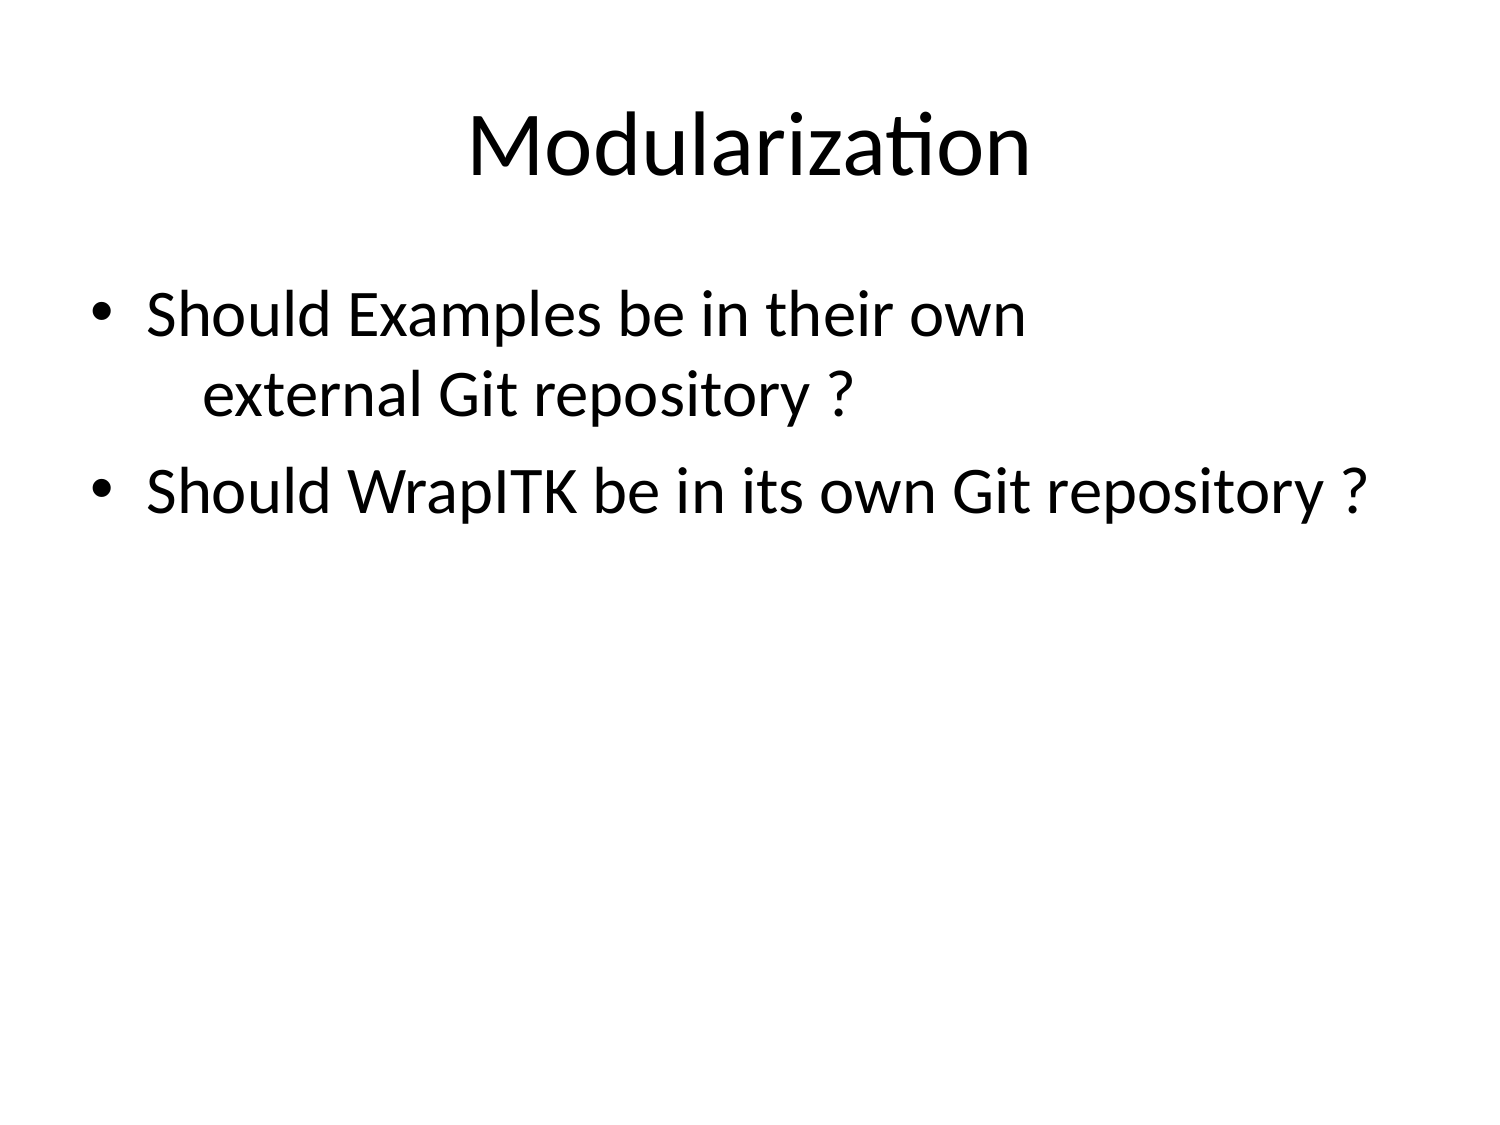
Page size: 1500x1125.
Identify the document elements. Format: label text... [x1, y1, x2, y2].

title Modularization [75, 45, 1426, 233]
list Should Examples be in their own external Git repository ? Should WrapITK be in its own Git repository ? [75, 262, 1426, 1005]
